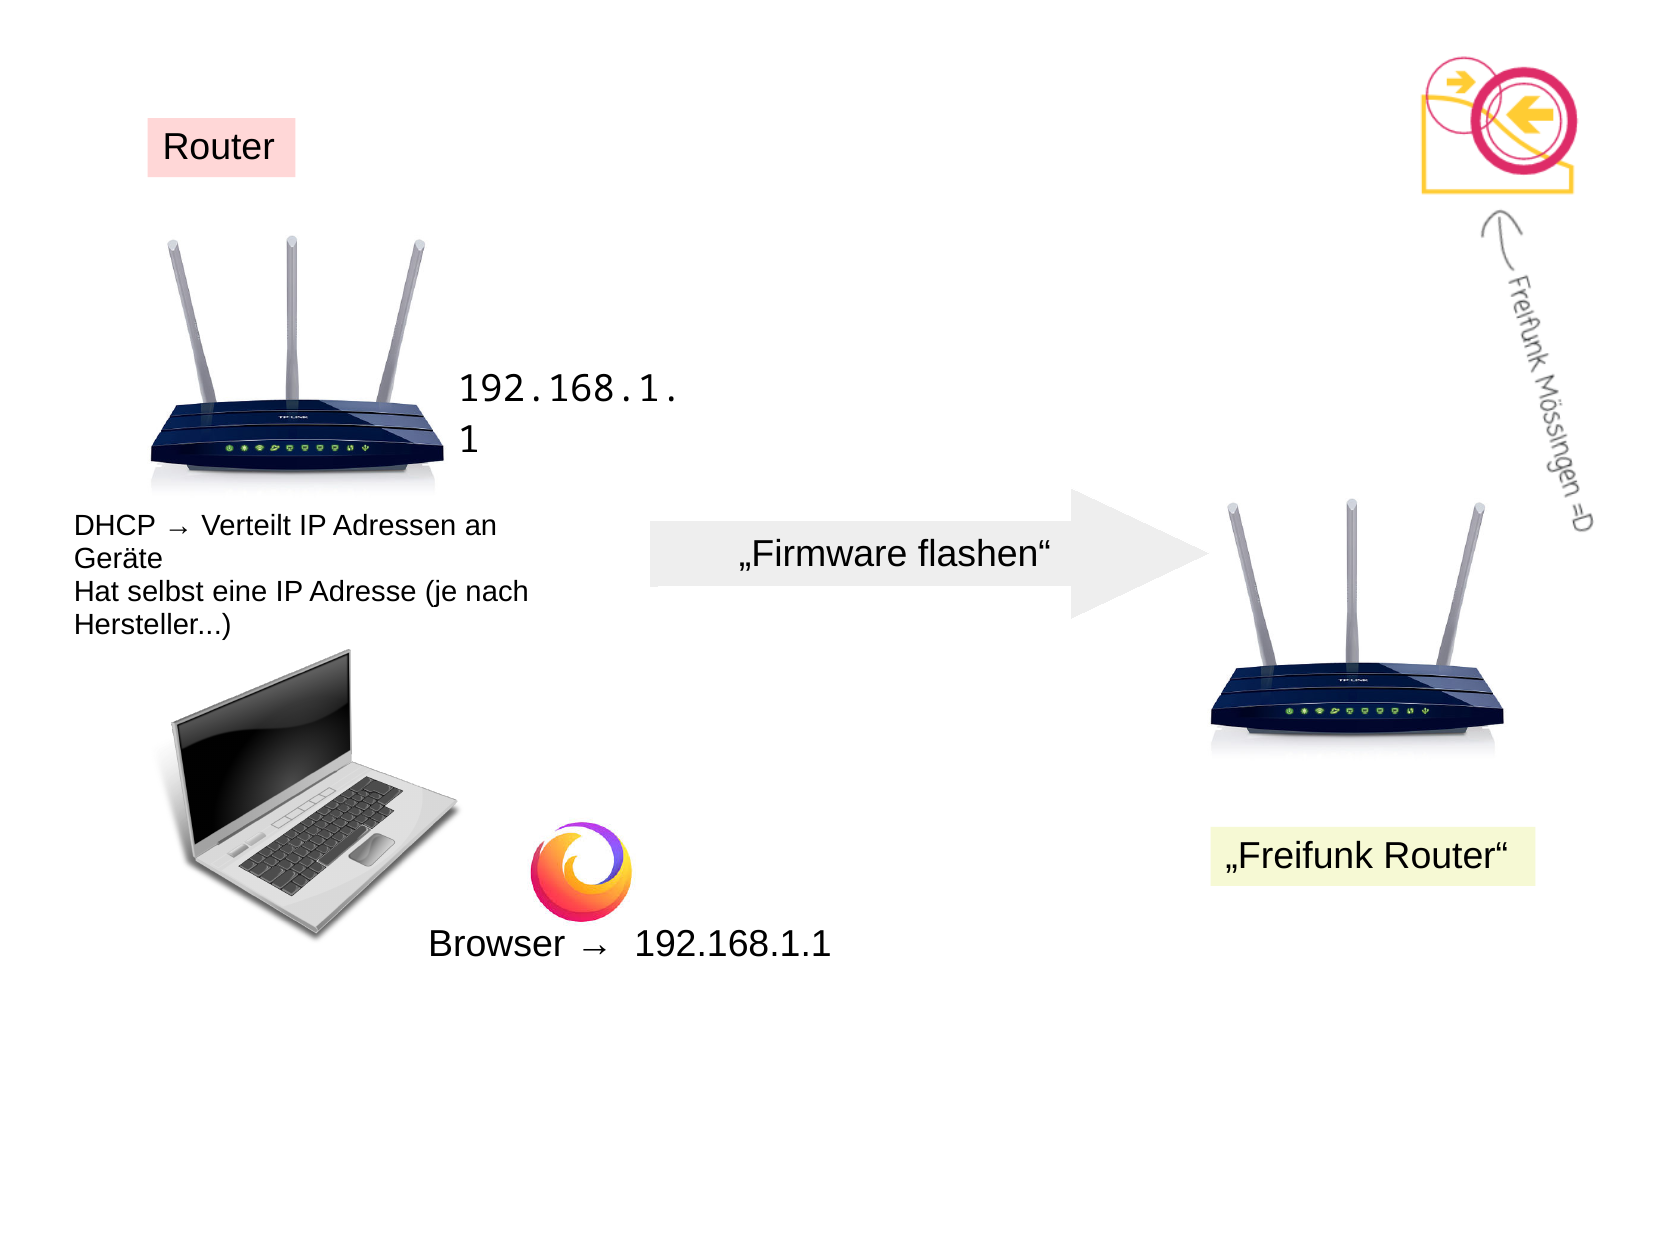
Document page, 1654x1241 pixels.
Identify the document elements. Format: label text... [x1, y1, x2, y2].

text_box „Freifunk Router“ [1210, 826, 1536, 886]
text_box Browser → 192.168.1.1 [413, 915, 857, 973]
text_box Router [147, 118, 296, 178]
picture [1178, 29, 1627, 827]
text_box DHCP → Verteilt IP Adressen an Geräte Hat selbst eine IP Adresse (je nach Hersteller...) [59, 501, 562, 647]
picture [147, 649, 465, 945]
text_box „Firmware flashen“ [649, 487, 1211, 620]
text_box 192.168.1.1 [442, 354, 709, 414]
picture [118, 206, 476, 501]
picture [484, 799, 680, 915]
